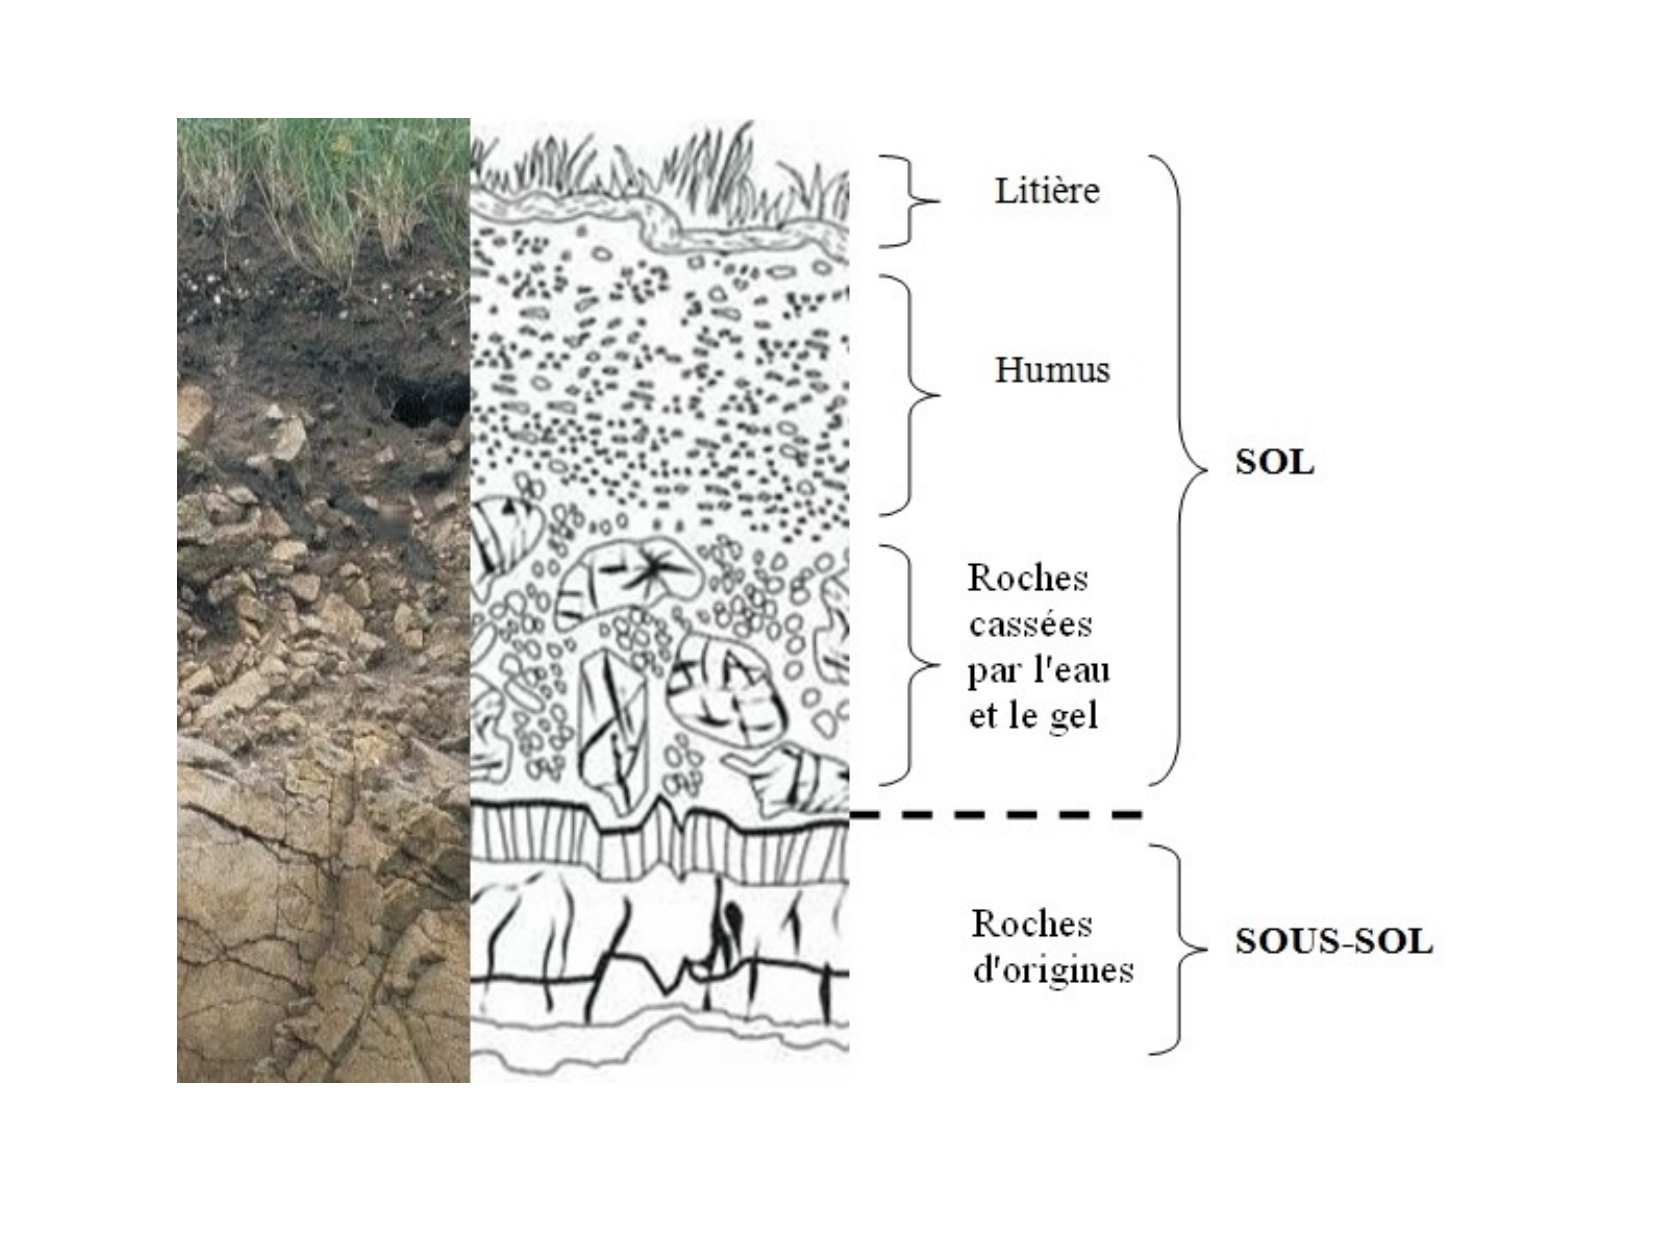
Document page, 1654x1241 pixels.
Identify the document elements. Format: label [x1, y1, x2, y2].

picture [177, 118, 1448, 1083]
